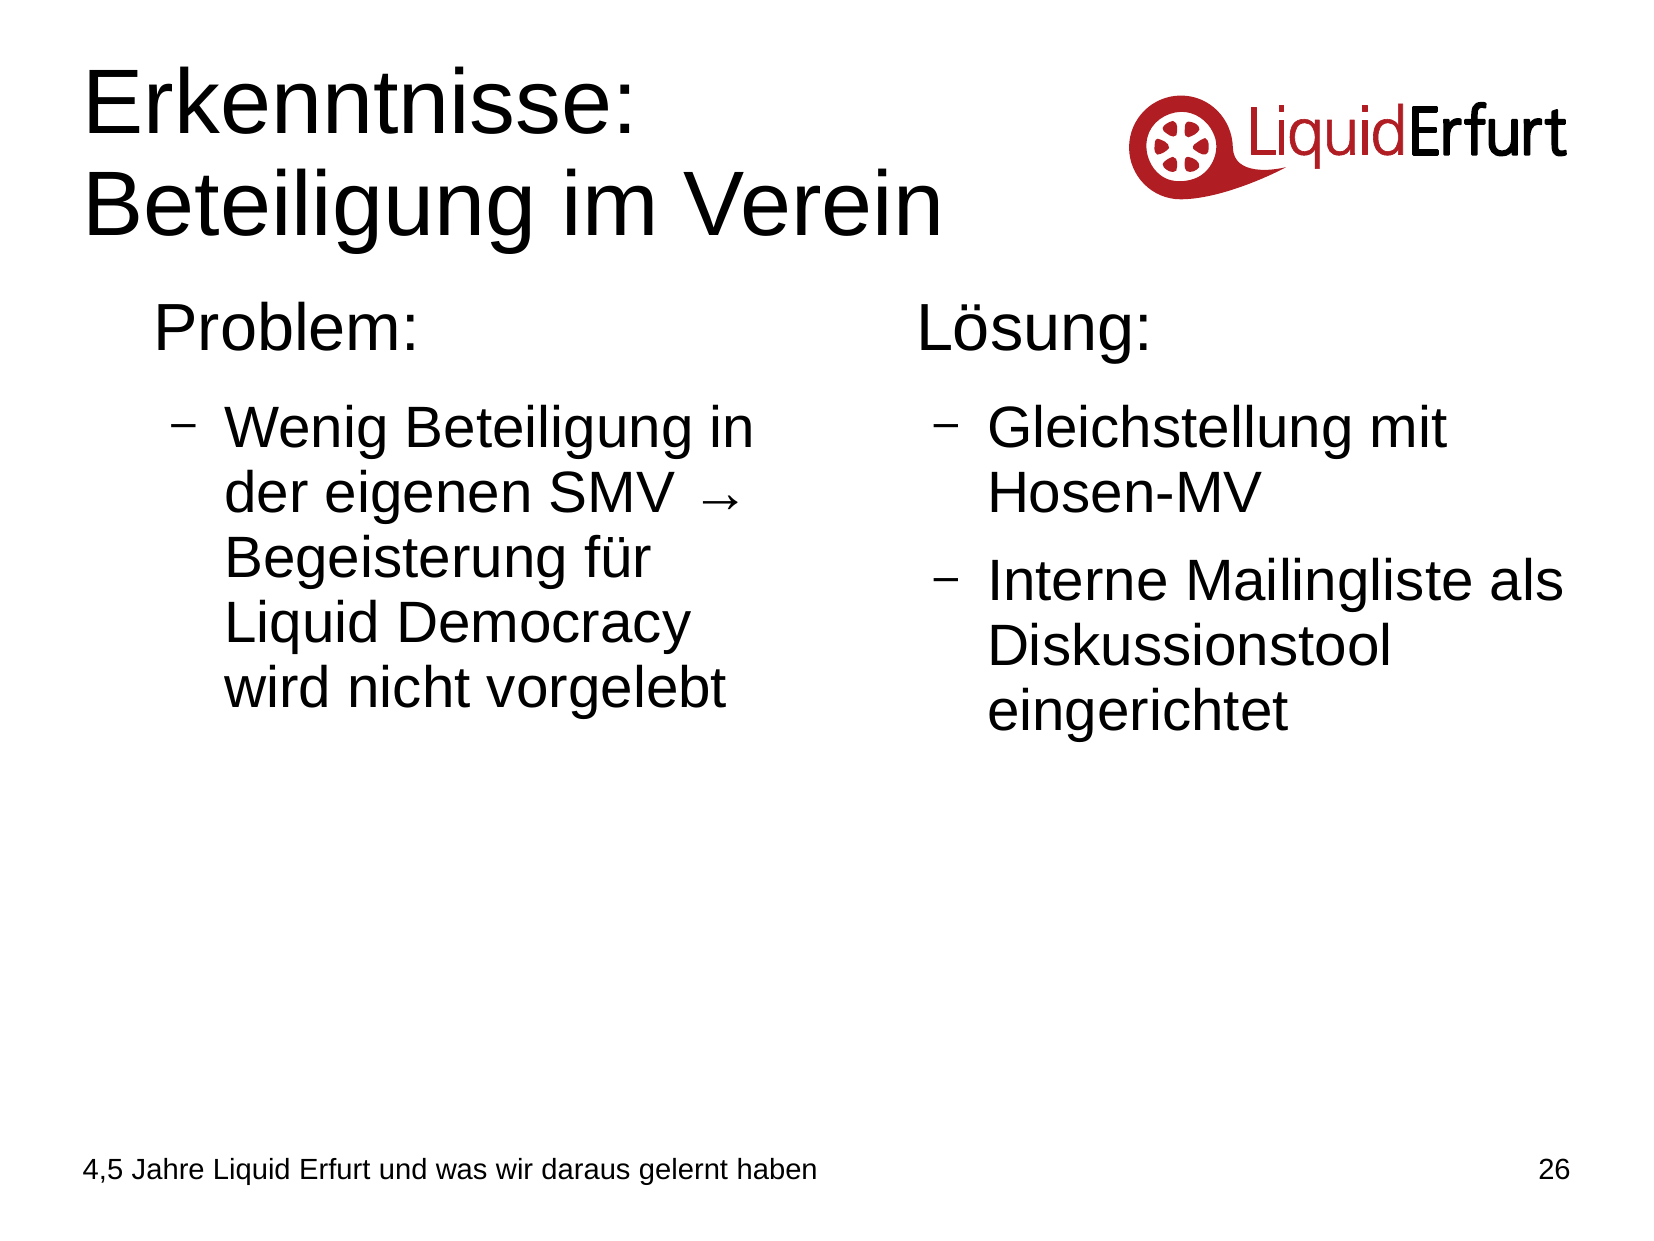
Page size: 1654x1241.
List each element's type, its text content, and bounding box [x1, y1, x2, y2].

list Problem: Wenig Beteiligung in der eigenen SMV → Begeisterung für Liquid Democracy wird nicht vorgelebt [82, 290, 809, 1010]
list Lösung: Gleichstellung mit Hosen-MV Interne Mailingliste als Diskussionstool eingerichtet [845, 290, 1572, 1010]
title Erkenntnisse: Beteiligung im Verein [82, 49, 1571, 257]
